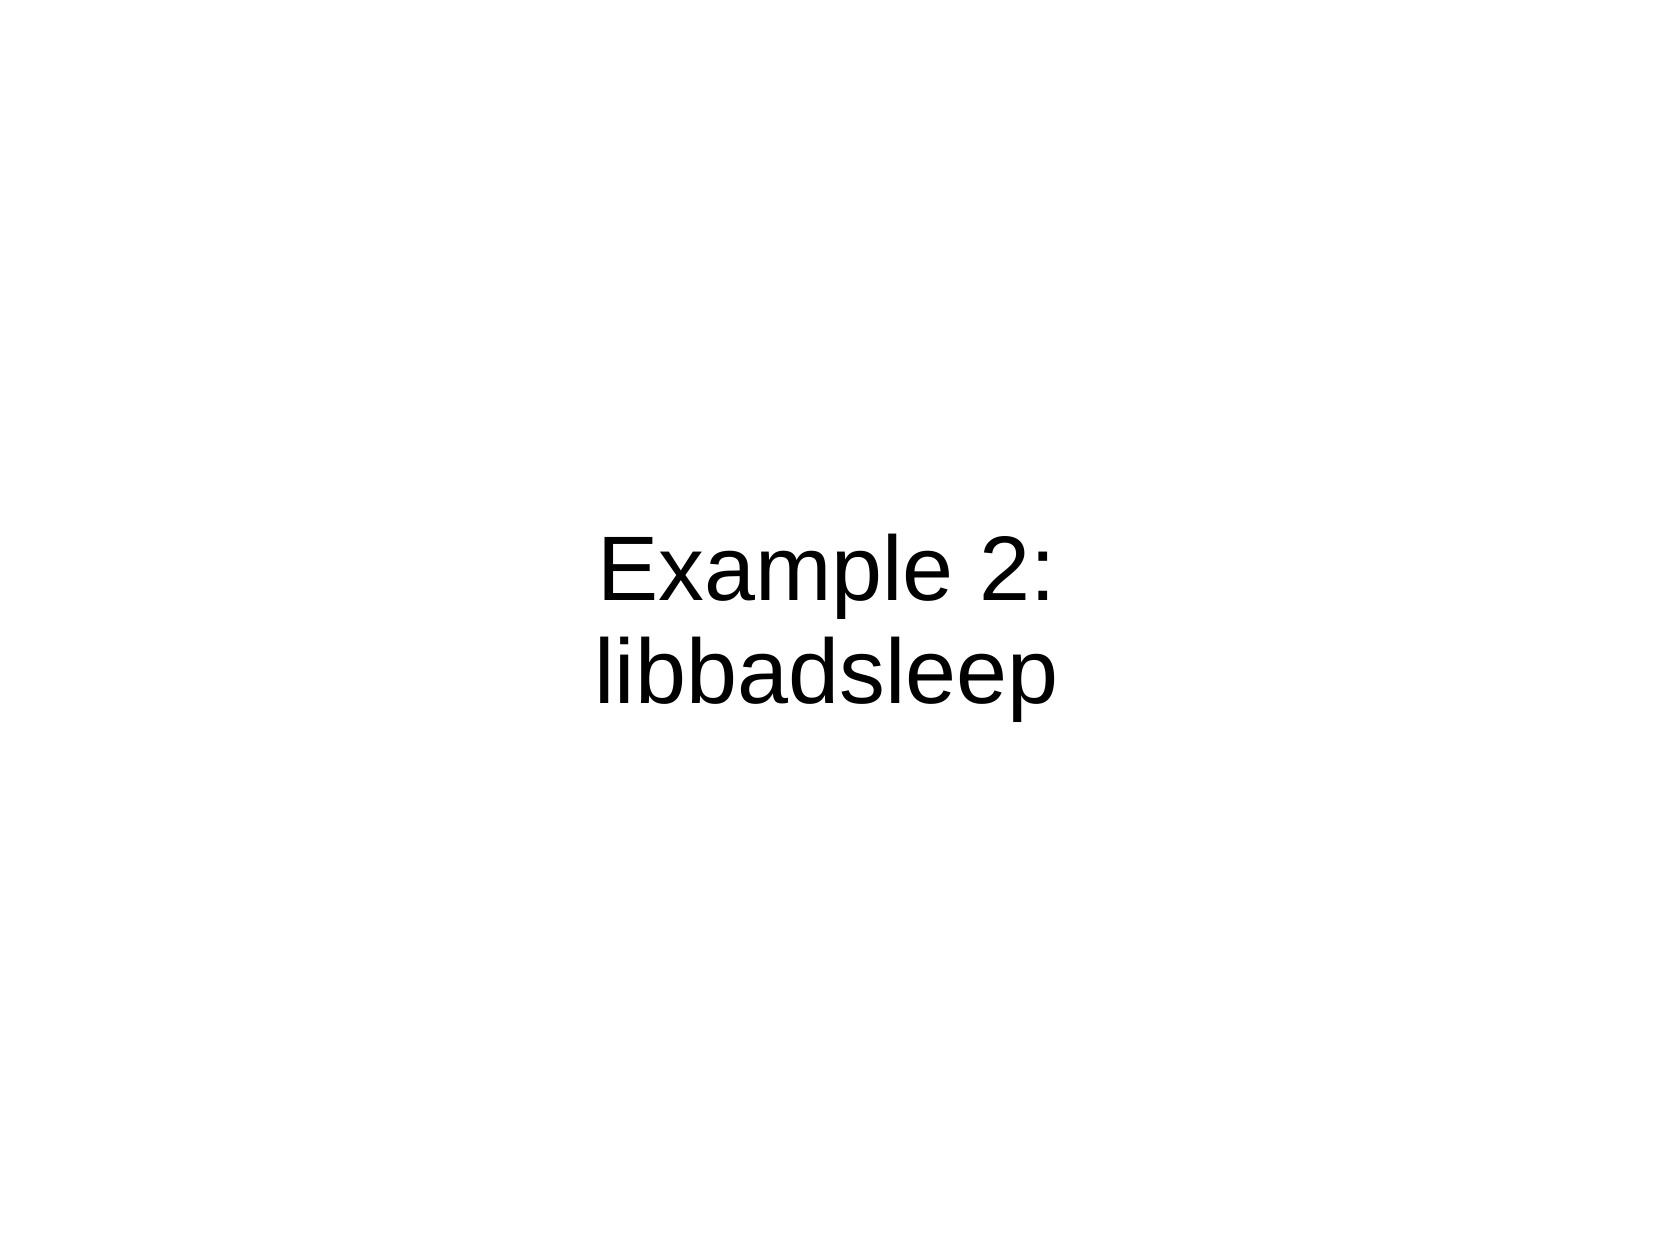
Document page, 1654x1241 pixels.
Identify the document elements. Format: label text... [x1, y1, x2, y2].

title Example 2: libbadsleep [82, 517, 1571, 723]
